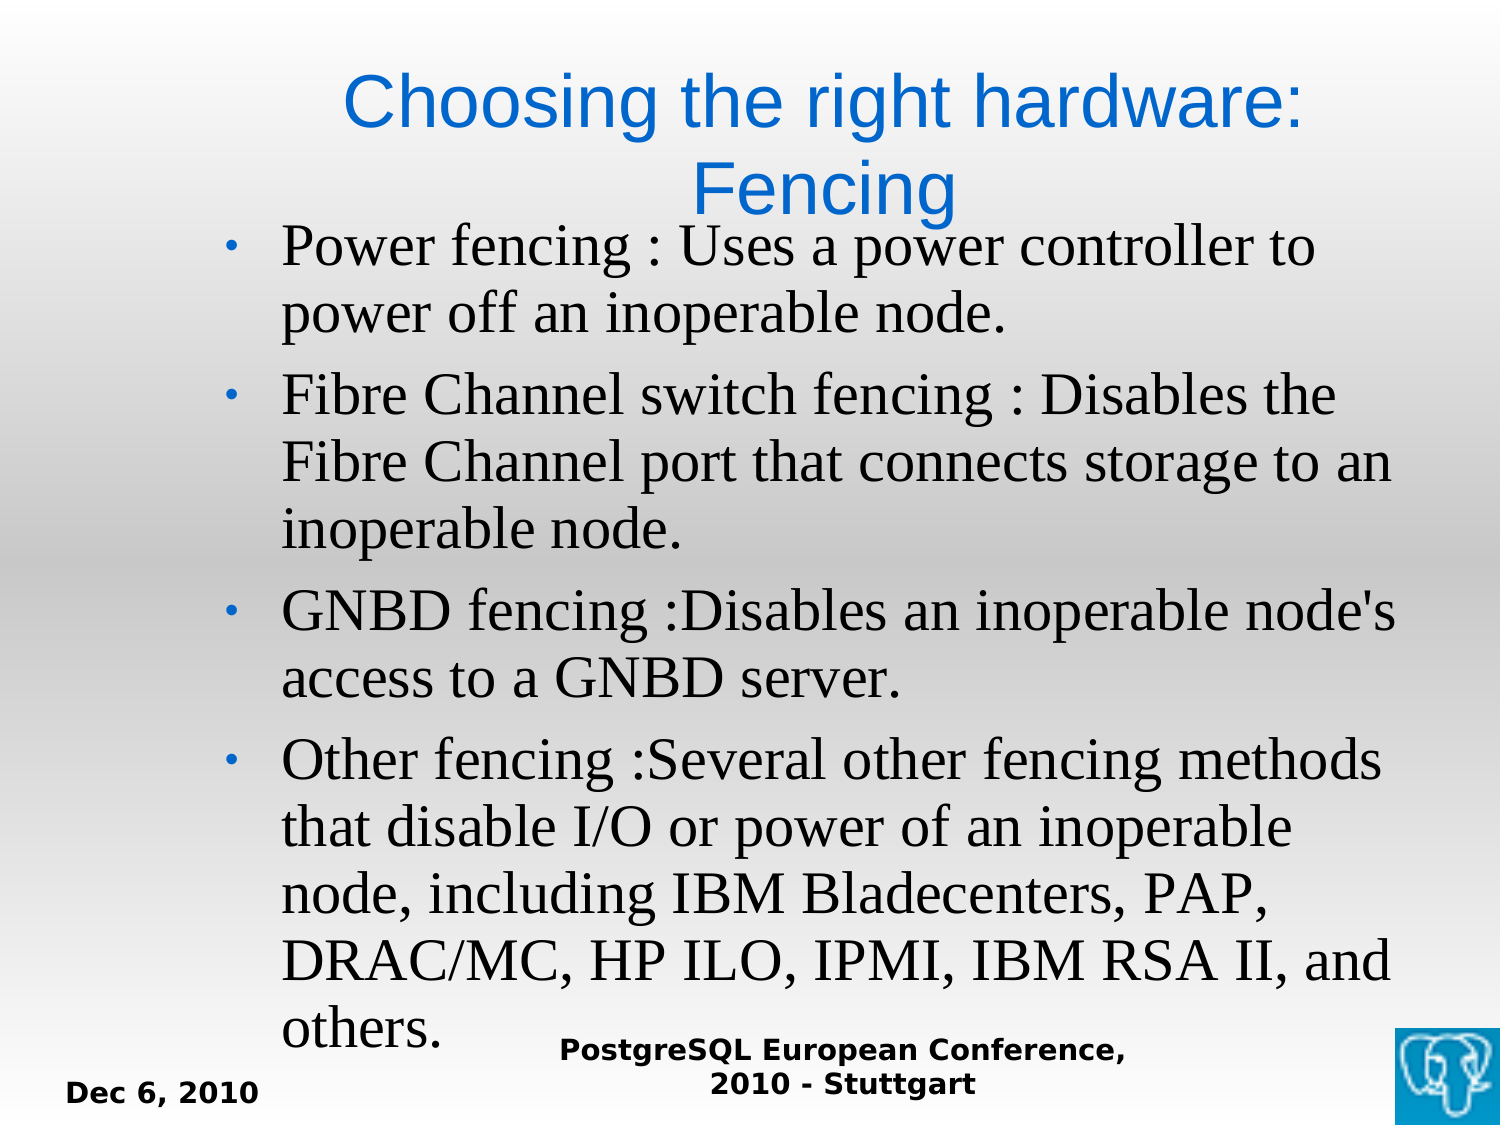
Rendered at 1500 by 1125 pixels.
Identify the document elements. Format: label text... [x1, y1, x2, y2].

picture [1400, 1033, 1492, 1118]
list Power fencing : Uses a power controller to power off an inoperable node. Fibre Channel switch fencing : Disables the Fibre Channel port that connects storage to an inoperable node. GNBD fencing :Disables an inoperable node's access to a GNBD server. Other fencing :Several other fencing methods that disable I/O or power of an inoperable node, including IBM Bladecenters, PAP, DRAC/MC, HP ILO, IPMI, IBM RSA II, and others. [224, 211, 1425, 1061]
title Choosing the right hardware: Fencing [224, 49, 1425, 211]
